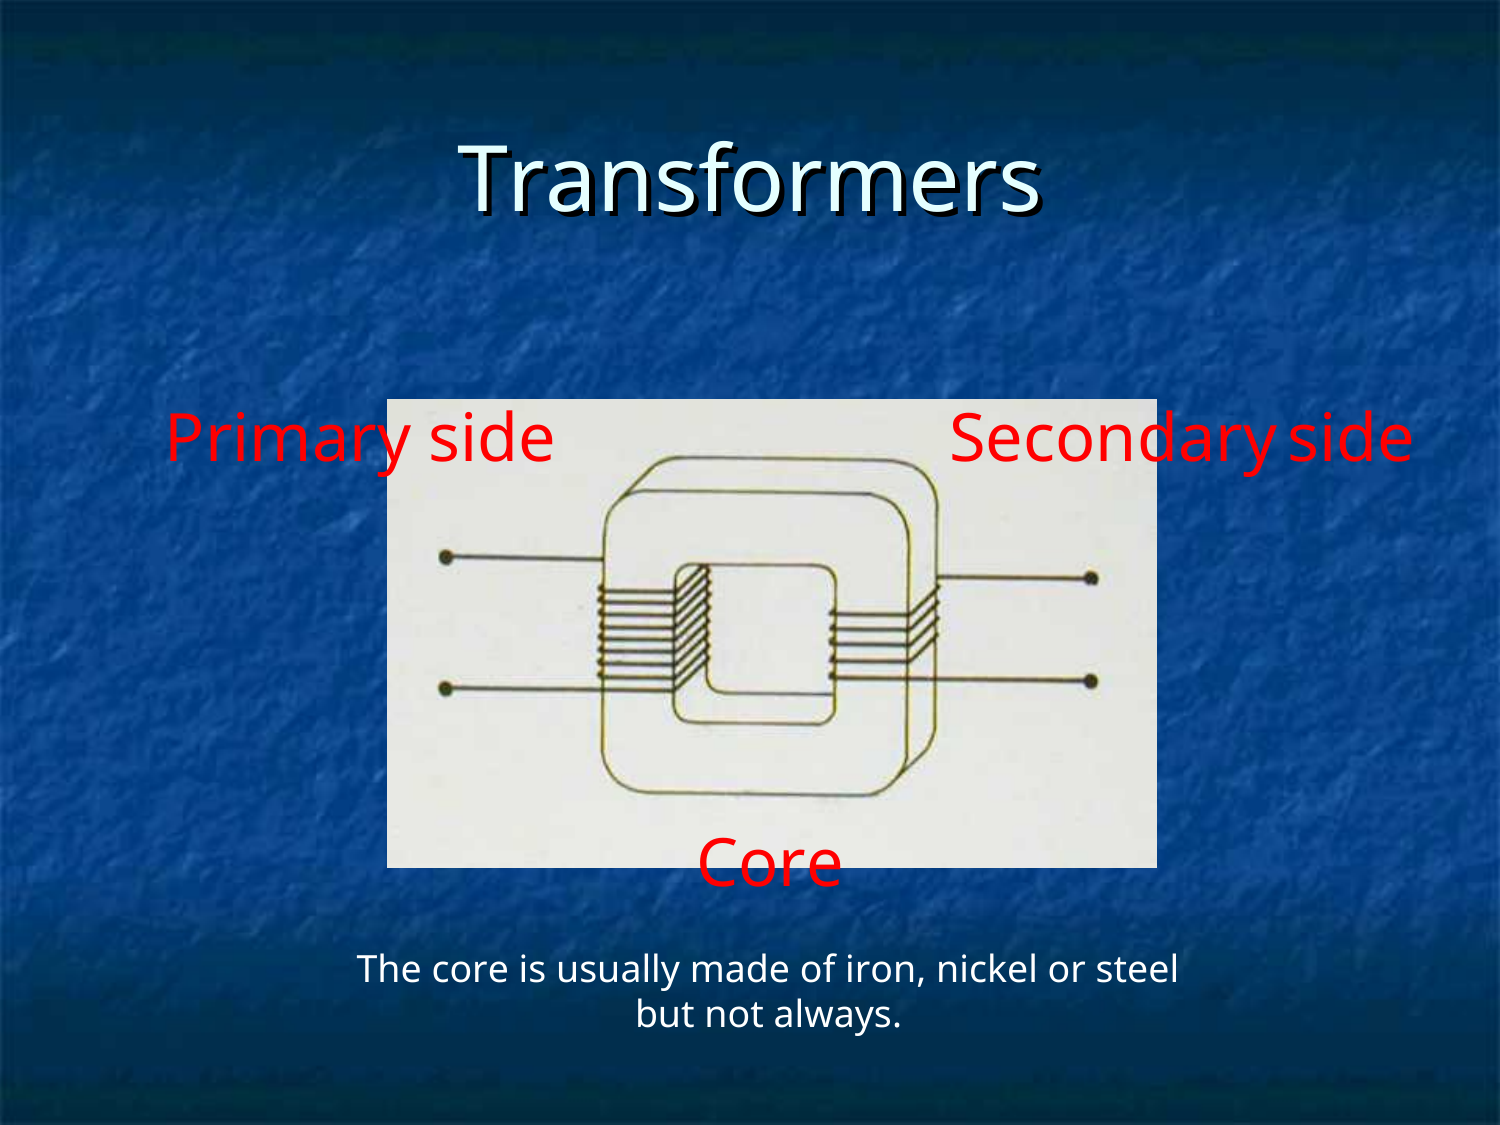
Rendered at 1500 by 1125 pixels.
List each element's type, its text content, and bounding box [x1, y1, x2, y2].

text_box The core is usually made of iron, nickel or steel but not always. [341, 937, 1196, 1043]
text_box Core [681, 812, 860, 908]
picture [0, 0, 1500, 1125]
title Transformers [75, 62, 1426, 288]
text_box Secondary side [934, 387, 1431, 483]
list Primary side [149, 387, 725, 500]
